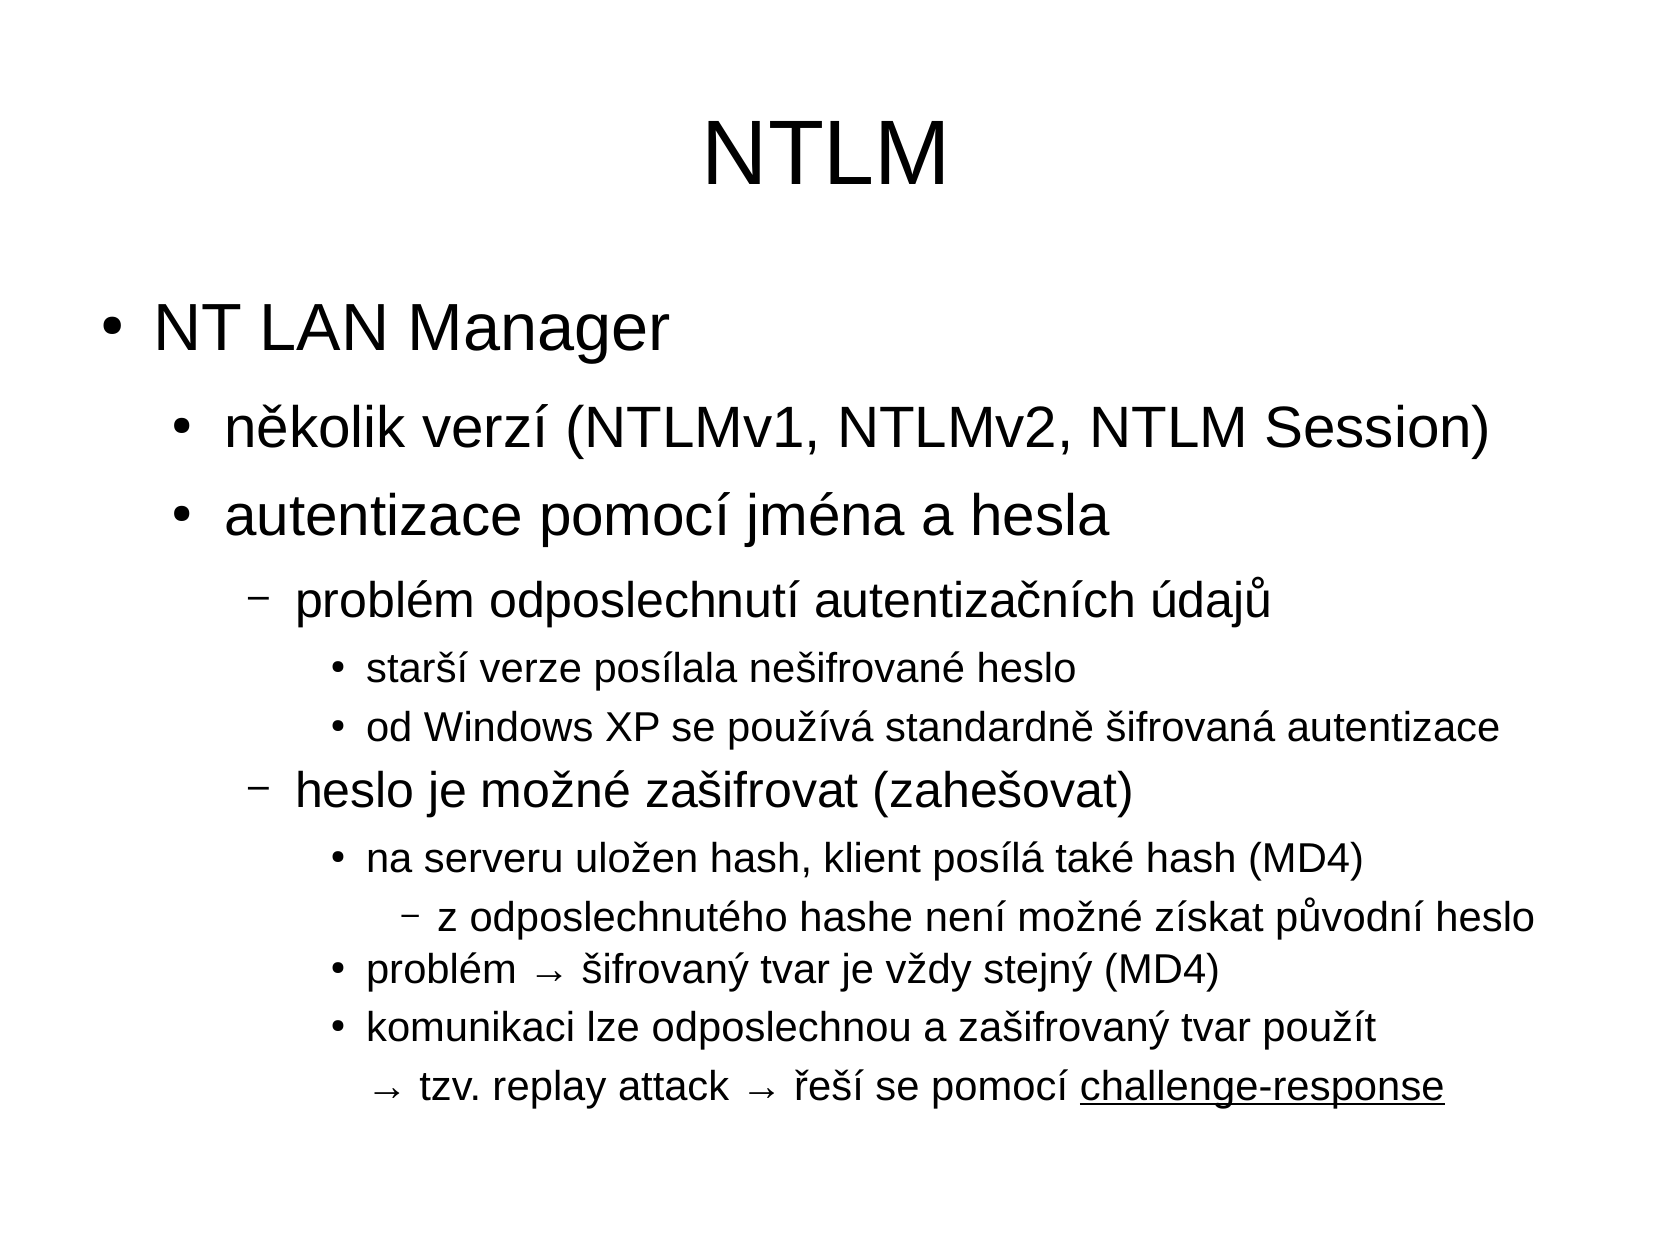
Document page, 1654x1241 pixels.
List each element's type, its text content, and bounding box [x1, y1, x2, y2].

title NTLM [82, 49, 1571, 257]
list NT LAN Manager několik verzí (NTLMv1, NTLMv2, NTLM Session) autentizace pomocí jména a hesla problém odposlechnutí autentizačních údajů starší verze posílala nešifrované heslo od Windows XP se používá standardně šifrovaná autentizace heslo je možné zašifrovat (zahešovat) na serveru uložen hash, klient posílá také hash (MD4) z odposlechnutého hashe není možné získat původní heslo problém → šifrovaný tvar je vždy stejný (MD4) komunikaci lze odposlechnou a zašifrovaný tvar použít → tzv. replay attack → řeší se pomocí challenge-response [82, 290, 1571, 1211]
